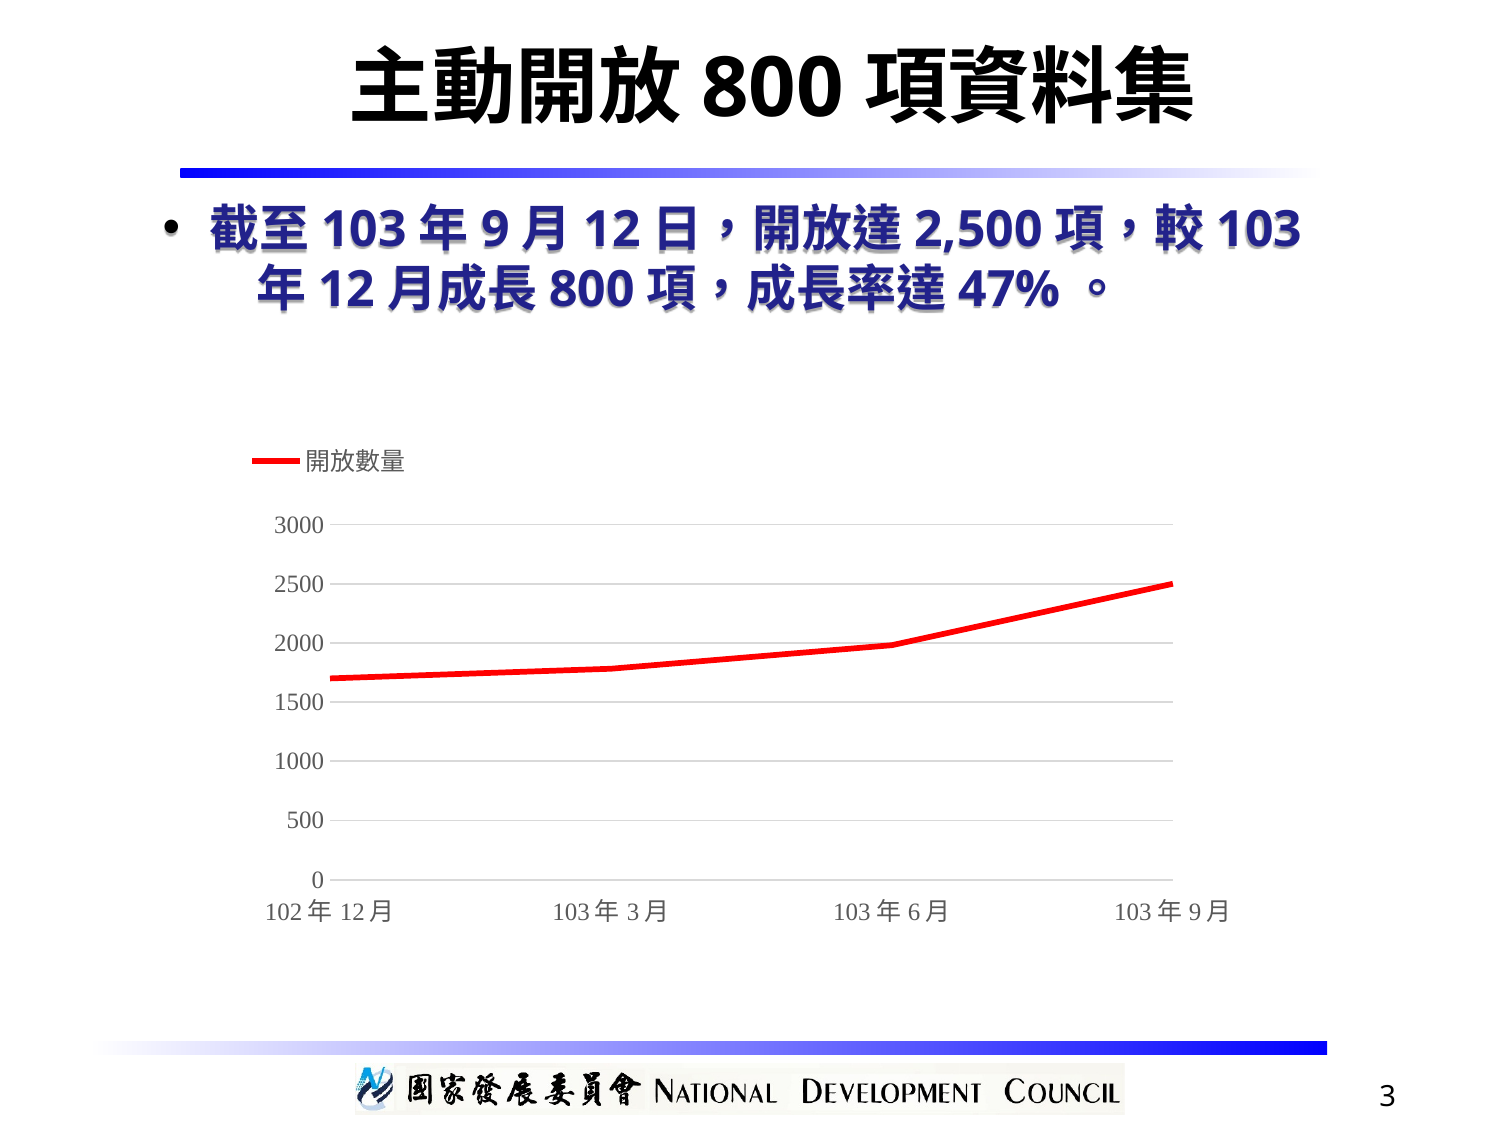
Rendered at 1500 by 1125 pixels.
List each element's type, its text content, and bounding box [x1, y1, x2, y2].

chart [244, 438, 1245, 929]
text_box 3 [1364, 1070, 1490, 1106]
text_box 截至103年9月12日，開放達2,500項，較103年12月成長800項，成長率達47%。 [147, 188, 1365, 325]
title 主動開放800項資料集 [97, 19, 1448, 147]
